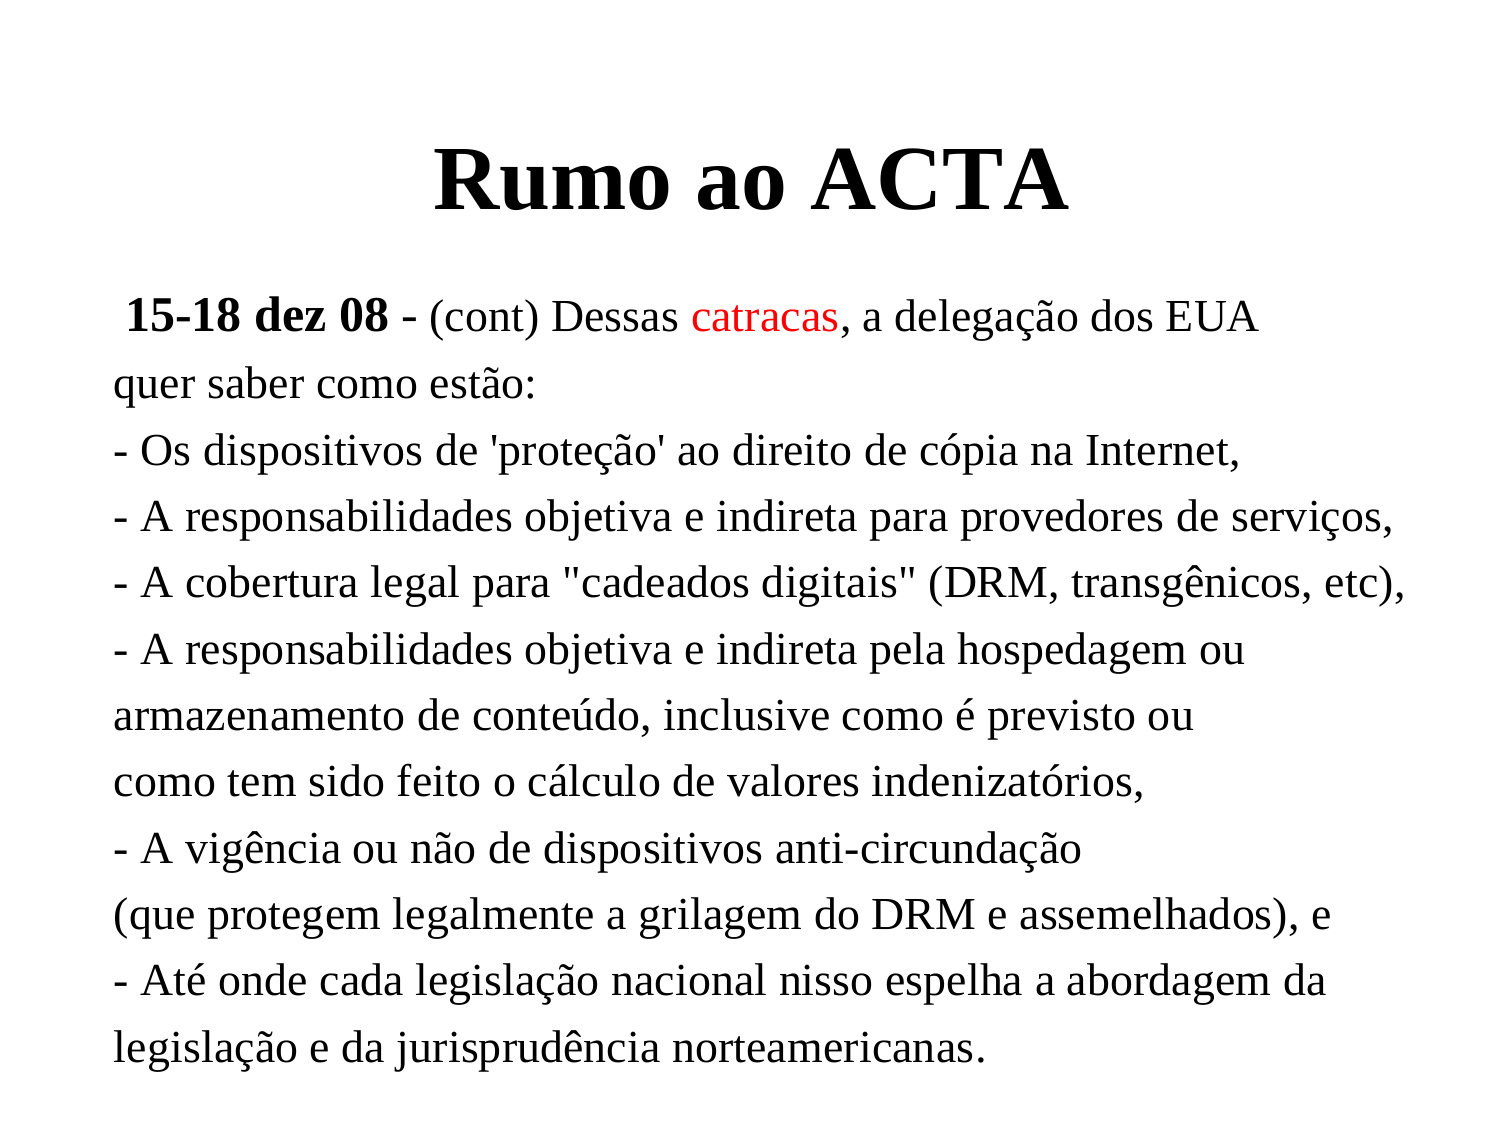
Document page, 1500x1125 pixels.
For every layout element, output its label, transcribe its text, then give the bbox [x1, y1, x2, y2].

title Rumo ao ACTA [87, 52, 1416, 307]
text_box 15-18 dez 08 - (cont) Dessas catracas, a delegação dos EUA quer saber como estão: - Os dispositivos de 'proteção' ao direito de cópia na Internet, - A responsabilidades objetiva e indireta para provedores de serviços, - A cobertura legal para "cadeados digitais" (DRM, transgênicos, etc), - A responsabilidades objetiva e indireta pela hospedagem ou armazenamento de conteúdo, inclusive como é previsto ou como tem sido feito o cálculo de valores indenizatórios, - A vigência ou não de dispositivos anti-circundação (que protegem legalmente a grilagem do DRM e assemelhados), e - Até onde cada legislação nacional nisso espelha a abordagem da legislação e da jurisprudência norteamericanas. [98, 262, 1478, 1080]
